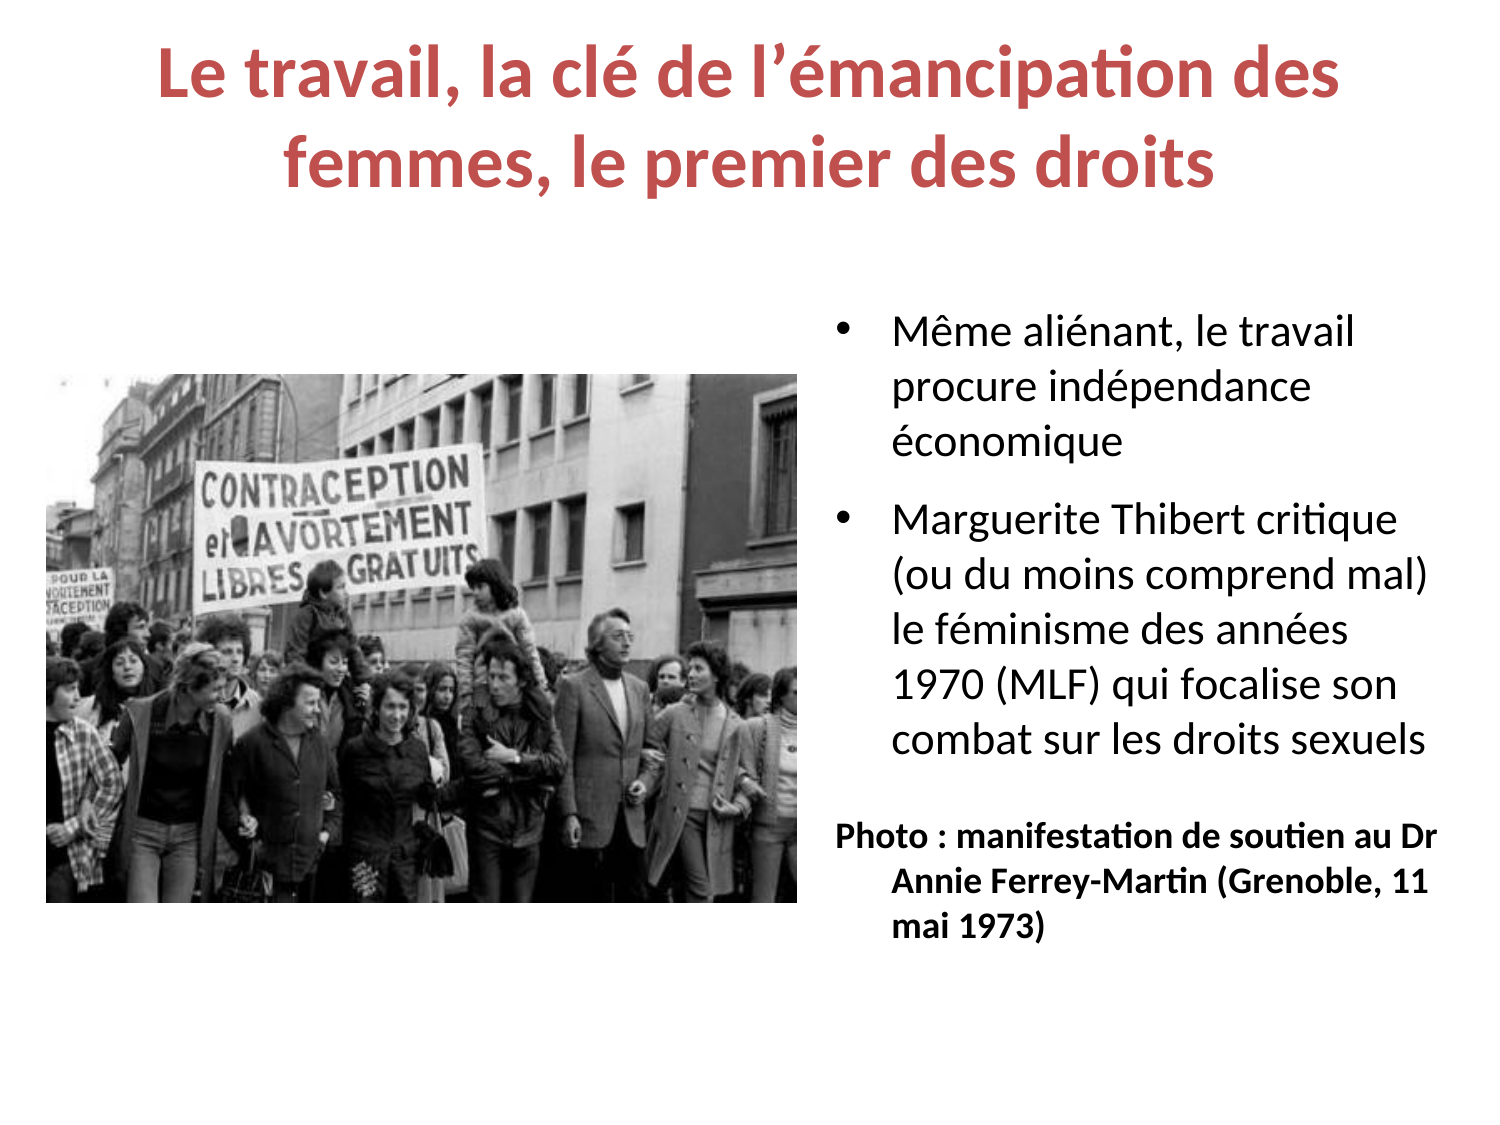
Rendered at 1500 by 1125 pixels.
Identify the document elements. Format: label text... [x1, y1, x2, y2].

picture [46, 374, 797, 903]
title Le travail, la clé de l’émancipation des femmes, le premier des droits [75, 81, 1426, 233]
list Même aliénant, le travail procure indépendance économique Marguerite Thibert critique (ou du moins comprend mal) le féminisme des années 1970 (MLF) qui focalise son combat sur les droits sexuels Photo : manifestation de soutien au Dr Annie Ferrey-Martin (Grenoble, 11 mai 1973) [820, 292, 1465, 1005]
